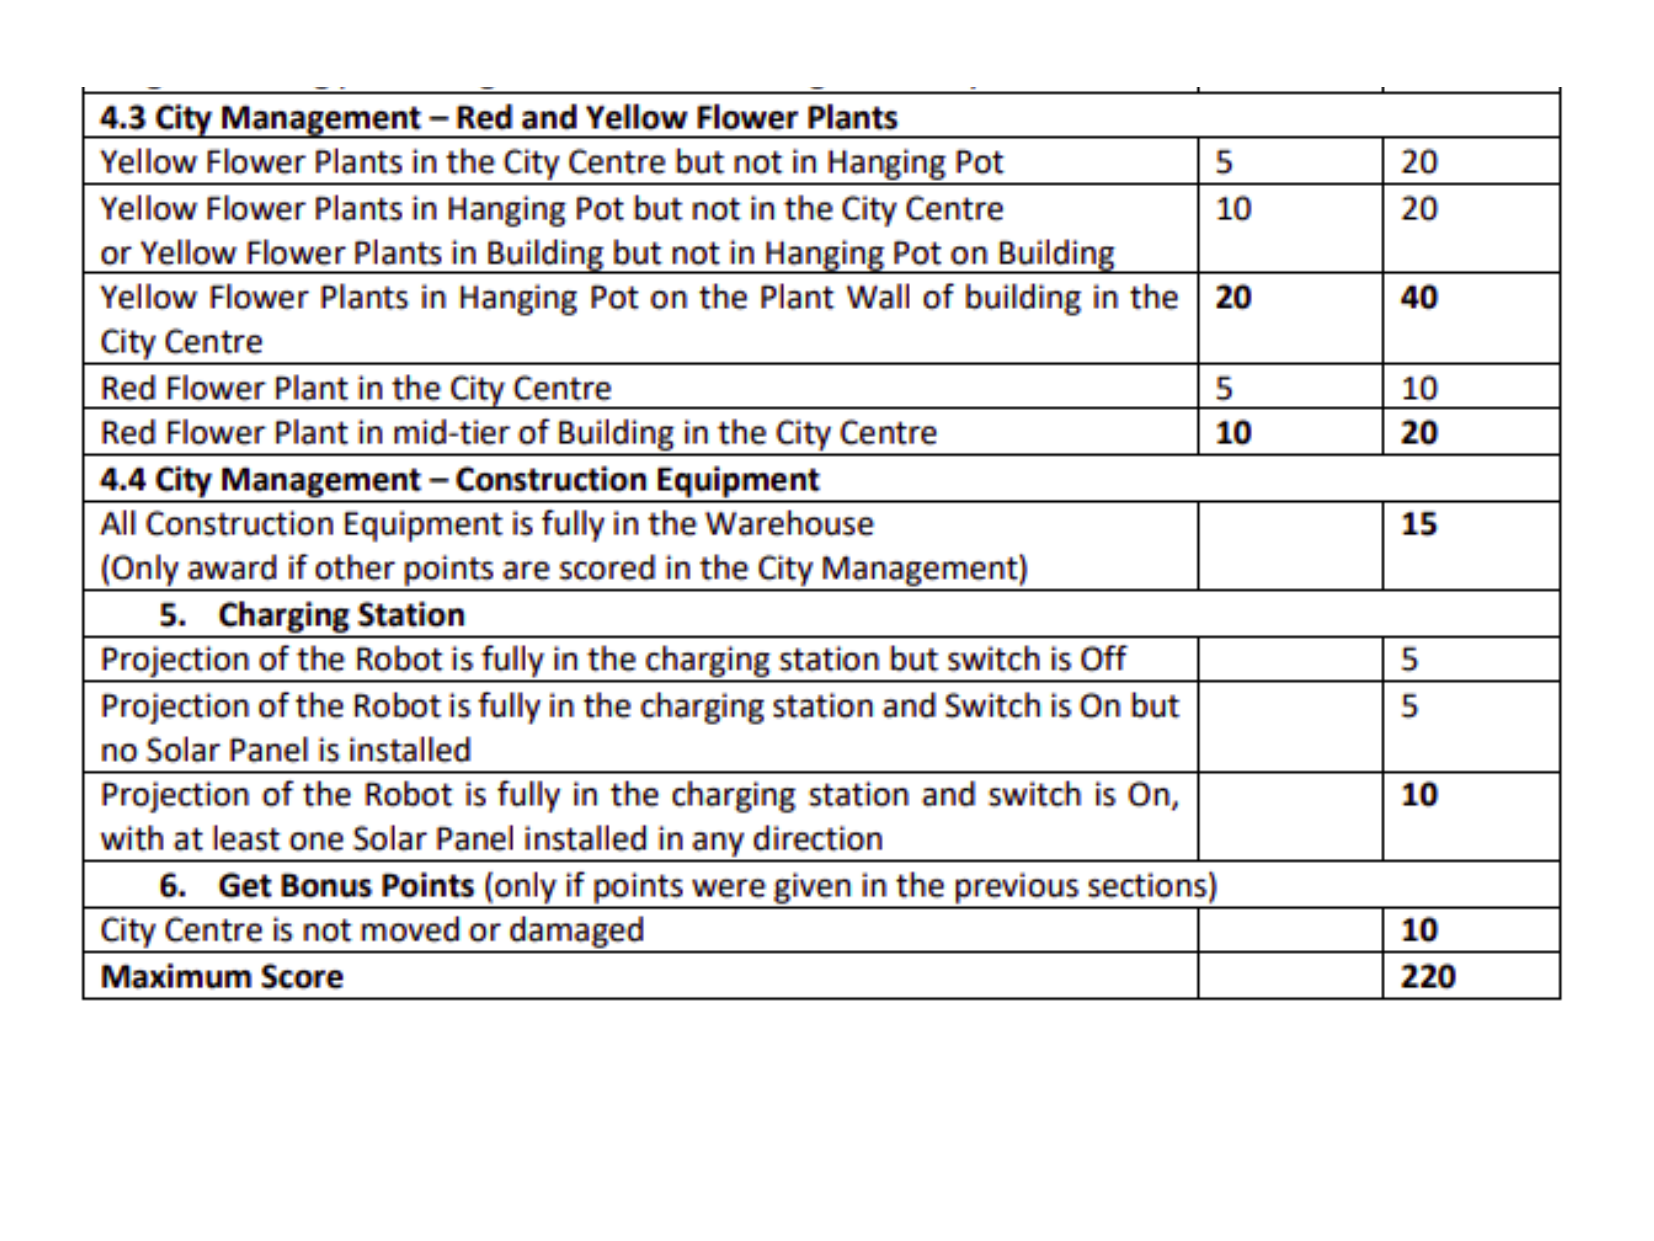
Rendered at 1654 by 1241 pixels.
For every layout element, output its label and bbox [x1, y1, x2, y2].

picture [68, 87, 1577, 1013]
